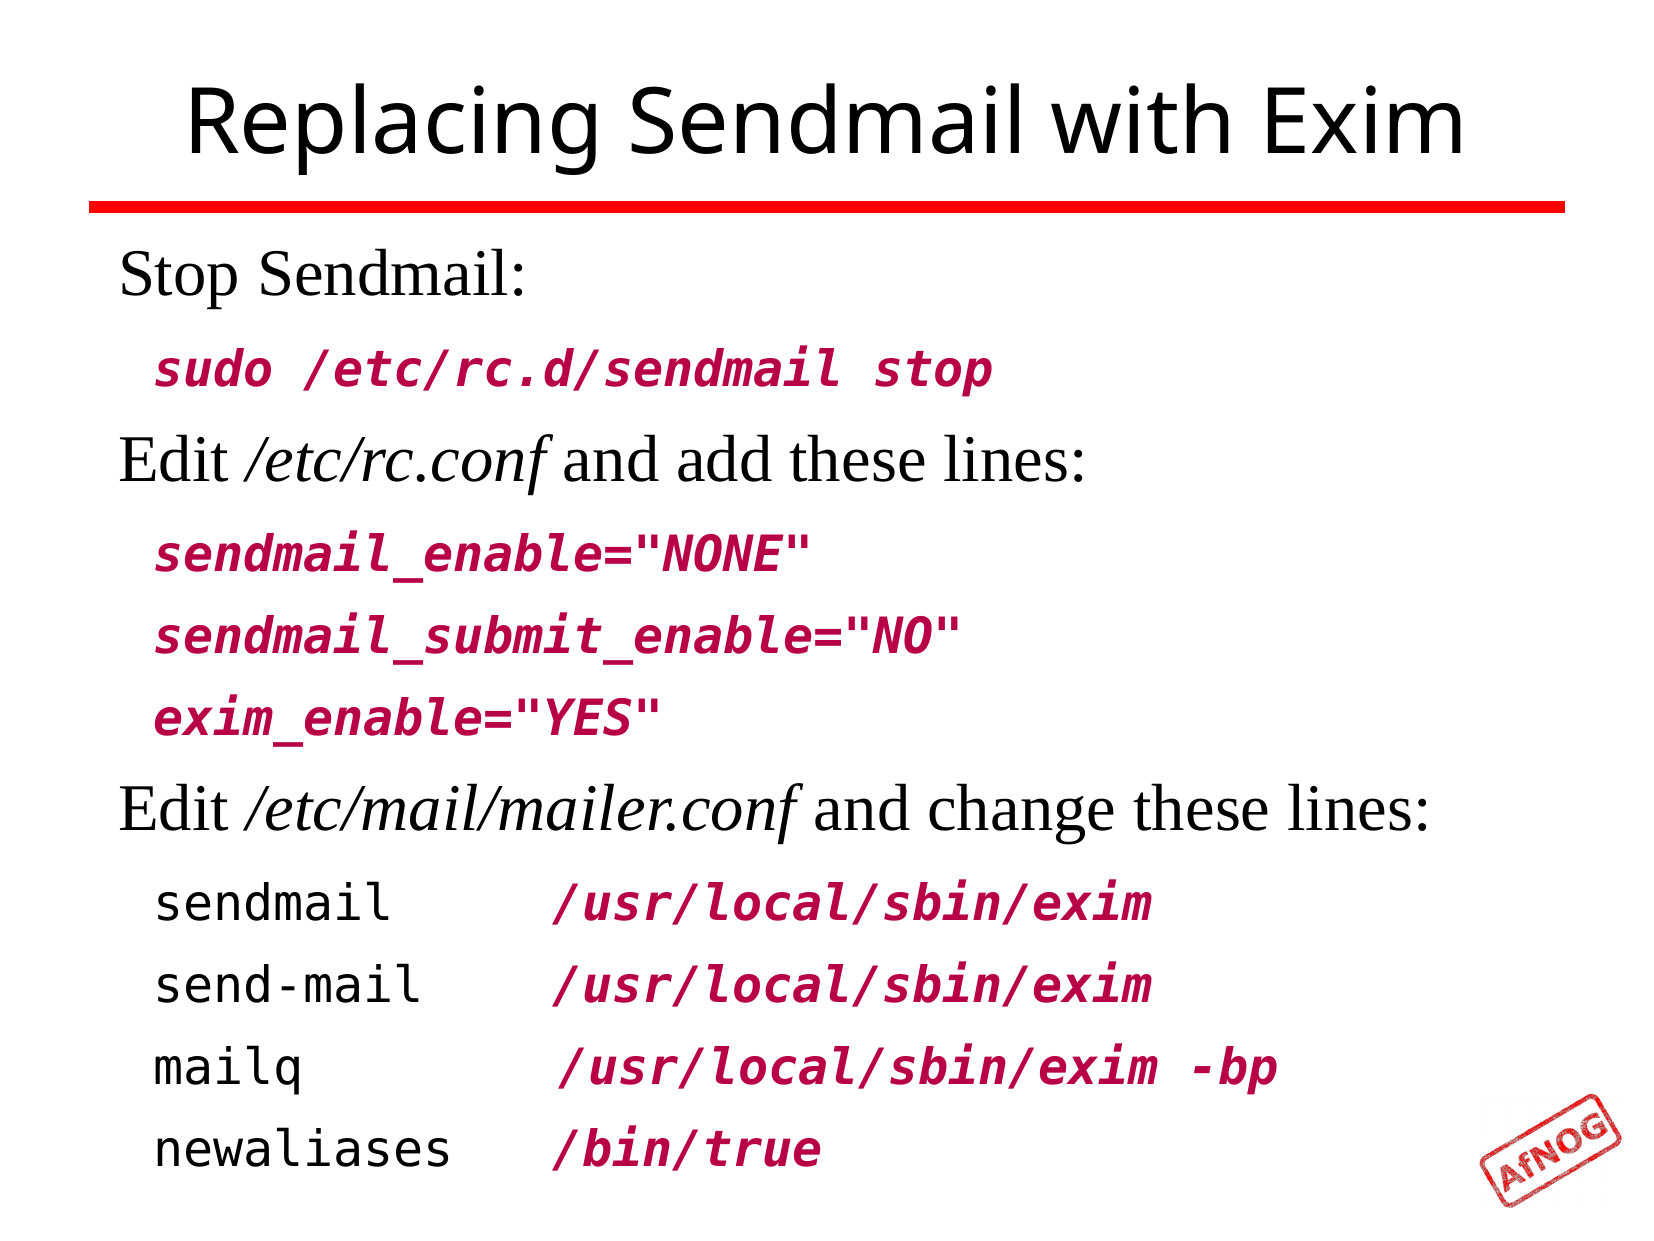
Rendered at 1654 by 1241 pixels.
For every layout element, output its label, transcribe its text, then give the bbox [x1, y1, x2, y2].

list Stop Sendmail: sudo /etc/rc.d/sendmail stop Edit /etc/rc.conf and add these lines: sendmail_enable="NONE" sendmail_submit_enable="NO" exim_enable="YES" Edit /etc/mail/mailer.conf and change these lines: sendmail /usr/local/sbin/exim send-mail /usr/local/sbin/exim mailq /usr/local/sbin/exim -bp newaliases /bin/true [82, 236, 1571, 1179]
title Replacing Sendmail with Exim [88, 29, 1565, 207]
picture [1476, 1090, 1625, 1211]
